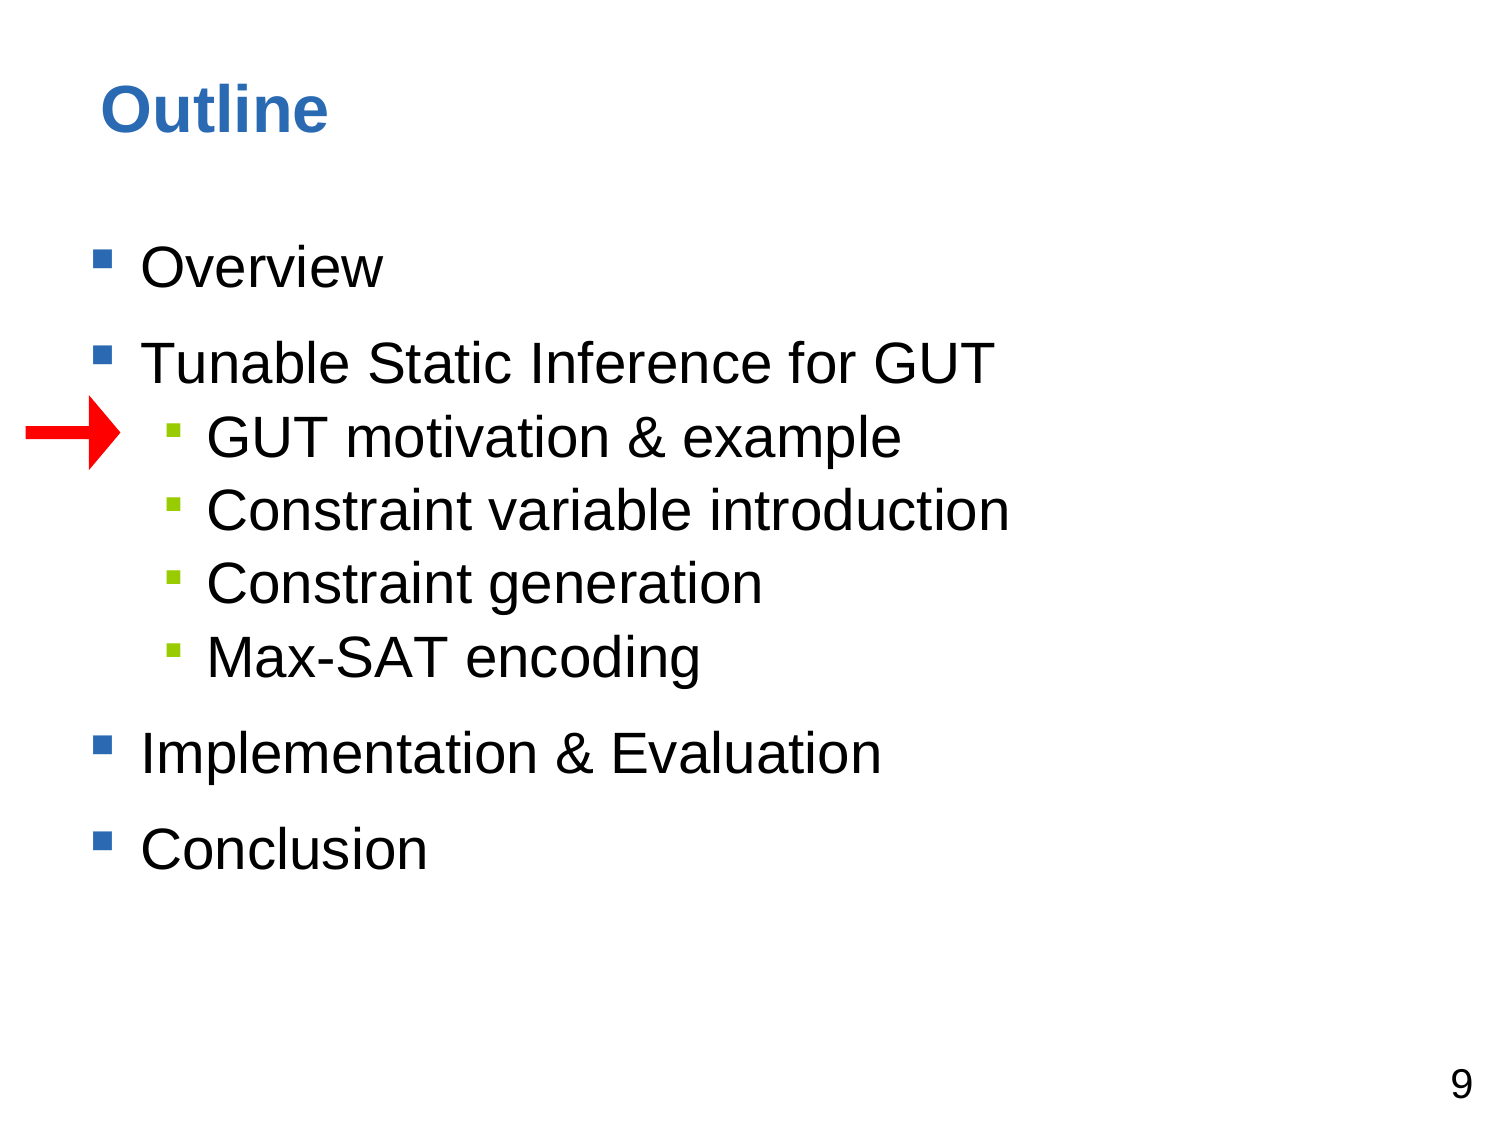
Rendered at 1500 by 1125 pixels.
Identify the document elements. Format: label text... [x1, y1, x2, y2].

title Outline [85, 61, 1407, 158]
list Overview Tunable Static Inference for GUT GUT motivation & example Constraint variable introduction Constraint generation Max-SAT encoding Implementation & Evaluation Conclusion [87, 220, 1407, 1000]
text_box [25, 395, 121, 471]
